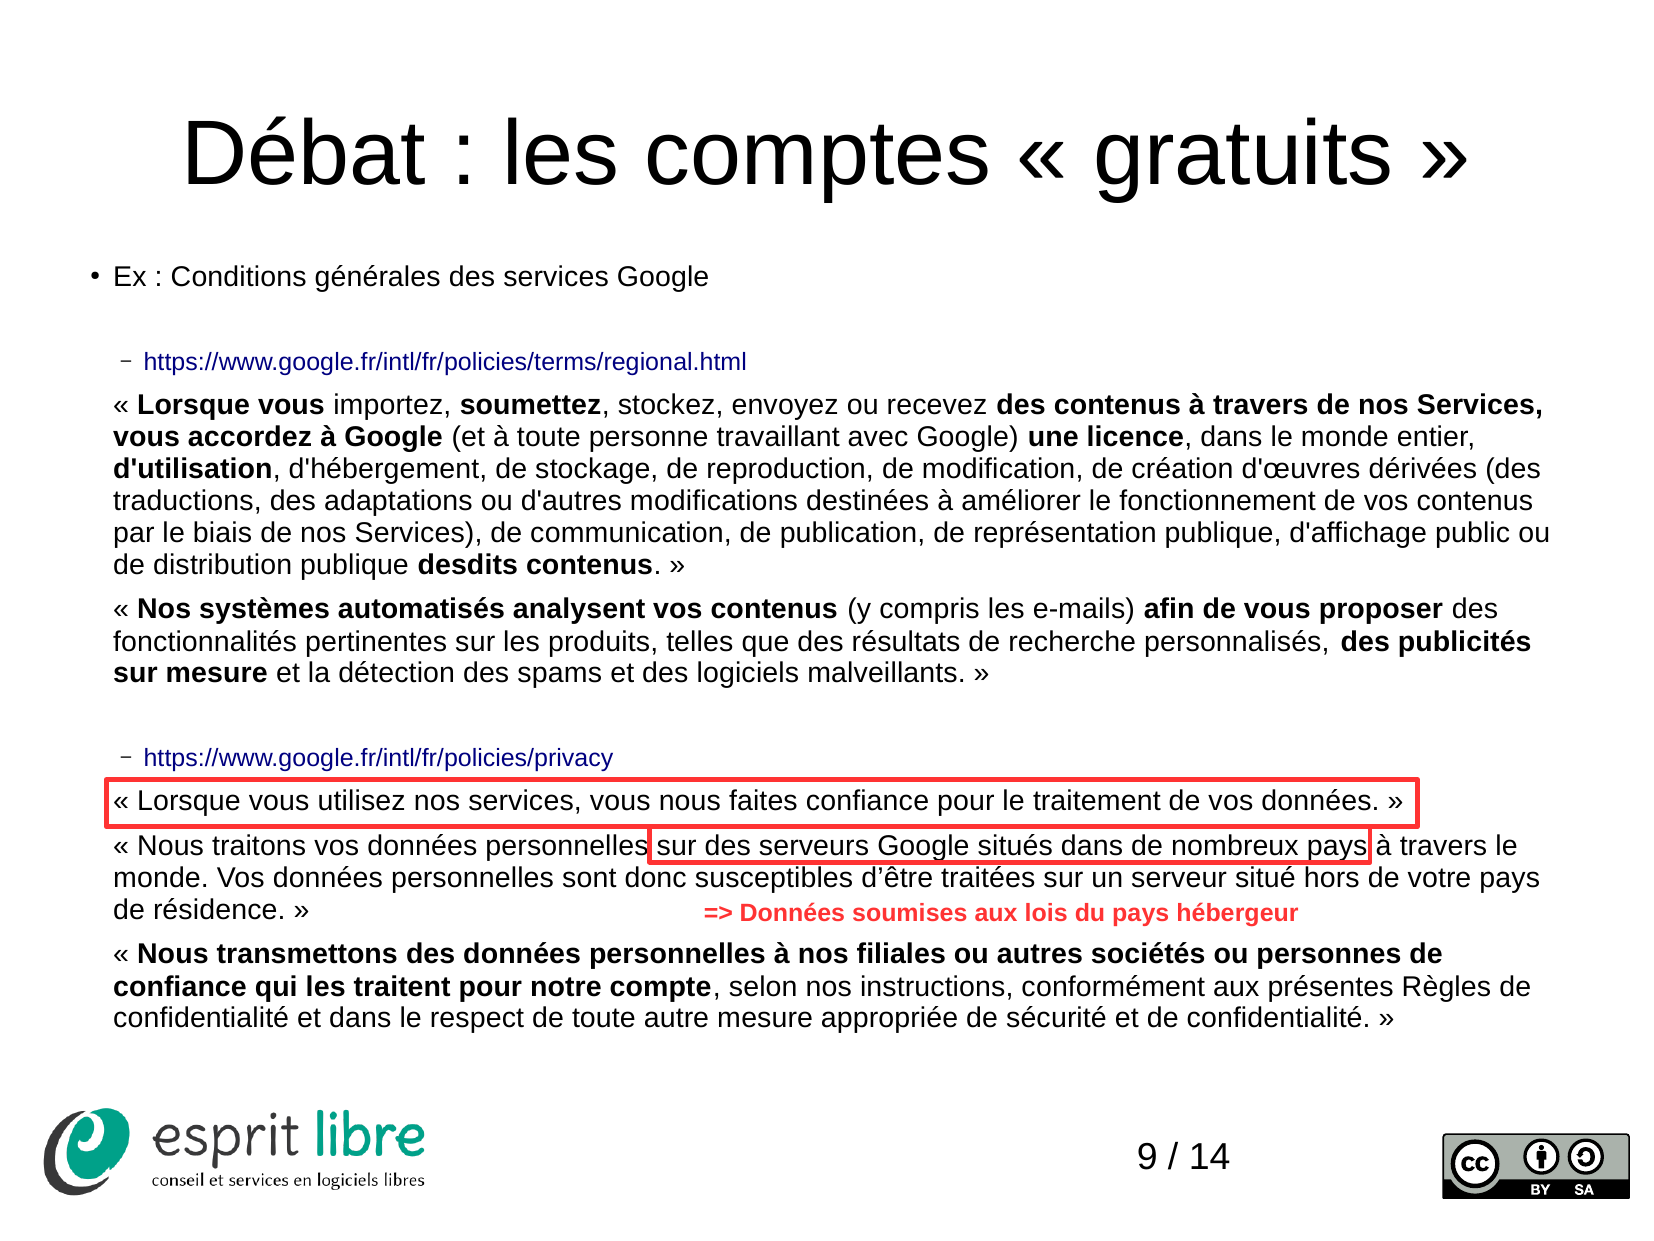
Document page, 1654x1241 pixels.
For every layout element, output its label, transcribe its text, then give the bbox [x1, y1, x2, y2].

picture [0, 1009, 480, 1241]
list Ex : Conditions générales des services Google https://www.google.fr/intl/fr/policies/terms/regional.html « Lorsque vous importez, soumettez, stockez, envoyez ou recevez des contenus à travers de nos Services, vous accordez à Google (et à toute personne travaillant avec Google) une licence, dans le monde entier, d'utilisation, d'hébergement, de stockage, de reproduction, de modification, de création d'œuvres dérivées (des traductions, des adaptations ou d'autres modifications destinées à améliorer le fonctionnement de vos contenus par le biais de nos Services), de communication, de publication, de représentation publique, d'affichage public ou de distribution publique desdits contenus. » « Nos systèmes automatisés analysent vos contenus (y compris les e-mails) afin de vous proposer des fonctionnalités pertinentes sur les produits, telles que des résultats de recherche personnalisés, des publicités sur mesure et la détection des spams et des logiciels malveillants. » https://www.google.fr/intl/fr/policies/privacy « Lorsque vous utilisez nos services, vous nous faites confiance pour le traitement de vos données. » « Nous traitons vos données personnelles sur des serveurs Google situés dans de nombreux pays à travers le monde. Vos données personnelles sont donc susceptibles d’être traitées sur un serveur situé hors de votre pays de résidence. » « Nous transmettons des données personnelles à nos filiales ou autres sociétés ou personnes de confiance qui les traitent pour notre compte, selon nos instructions, conformément aux présentes Règles de confidentialité et dans le respect de toute autre mesure appropriée de sécurité et de confidentialité. » [82, 260, 1571, 1046]
title Débat : les comptes « gratuits » [82, 49, 1571, 257]
text_box => Données soumises aux lois du pays hébergeur [688, 891, 1382, 935]
